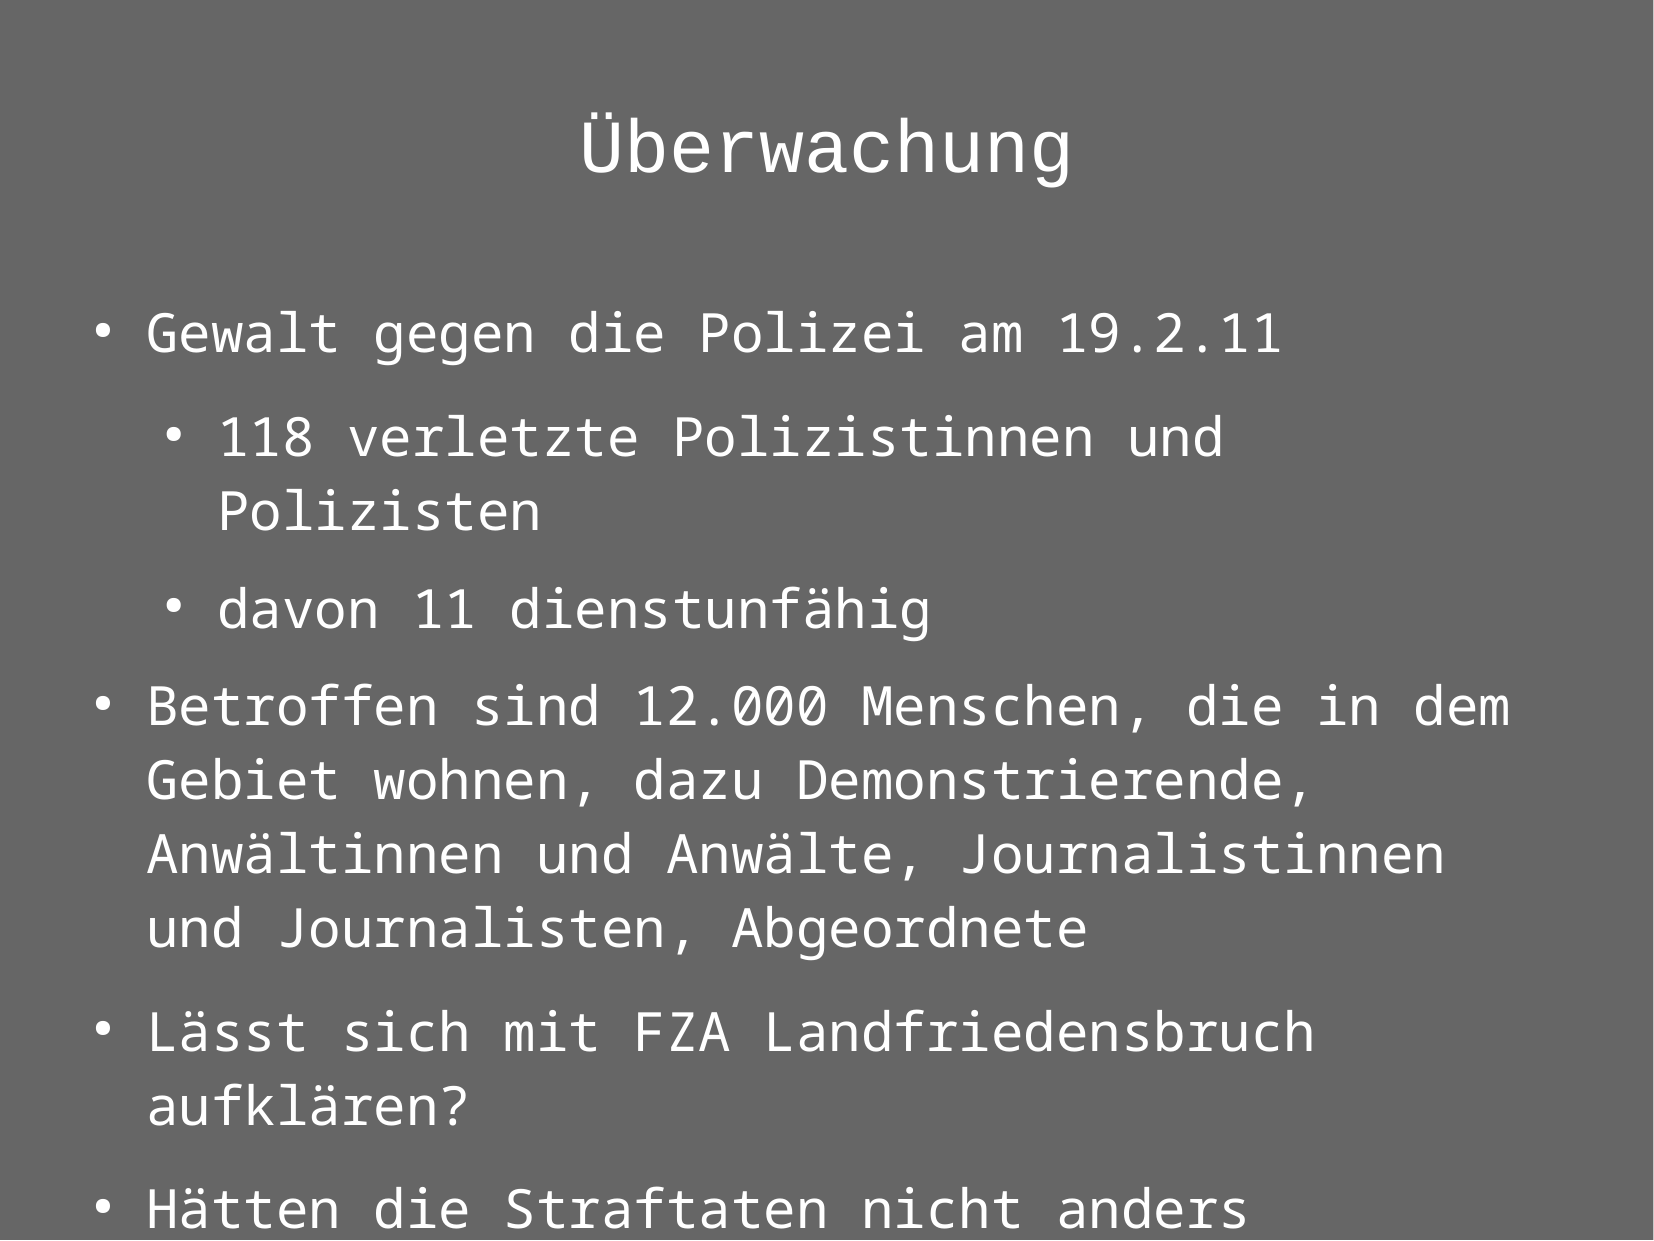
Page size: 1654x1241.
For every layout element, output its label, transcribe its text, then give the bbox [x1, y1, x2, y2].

title Überwachung [82, 49, 1571, 257]
list Gewalt gegen die Polizei am 19.2.11 118 verletzte Polizistinnen und Polizisten davon 11 dienstunfähig Betroffen sind 12.000 Menschen, die in dem Gebiet wohnen, dazu Demonstrierende, Anwältinnen und Anwälte, Journalistinnen und Journalisten, Abgeordnete Lässt sich mit FZA Landfriedensbruch aufklären? Hätten die Straftaten nicht anders aufgeklärt werden können? [75, 294, 1564, 1099]
